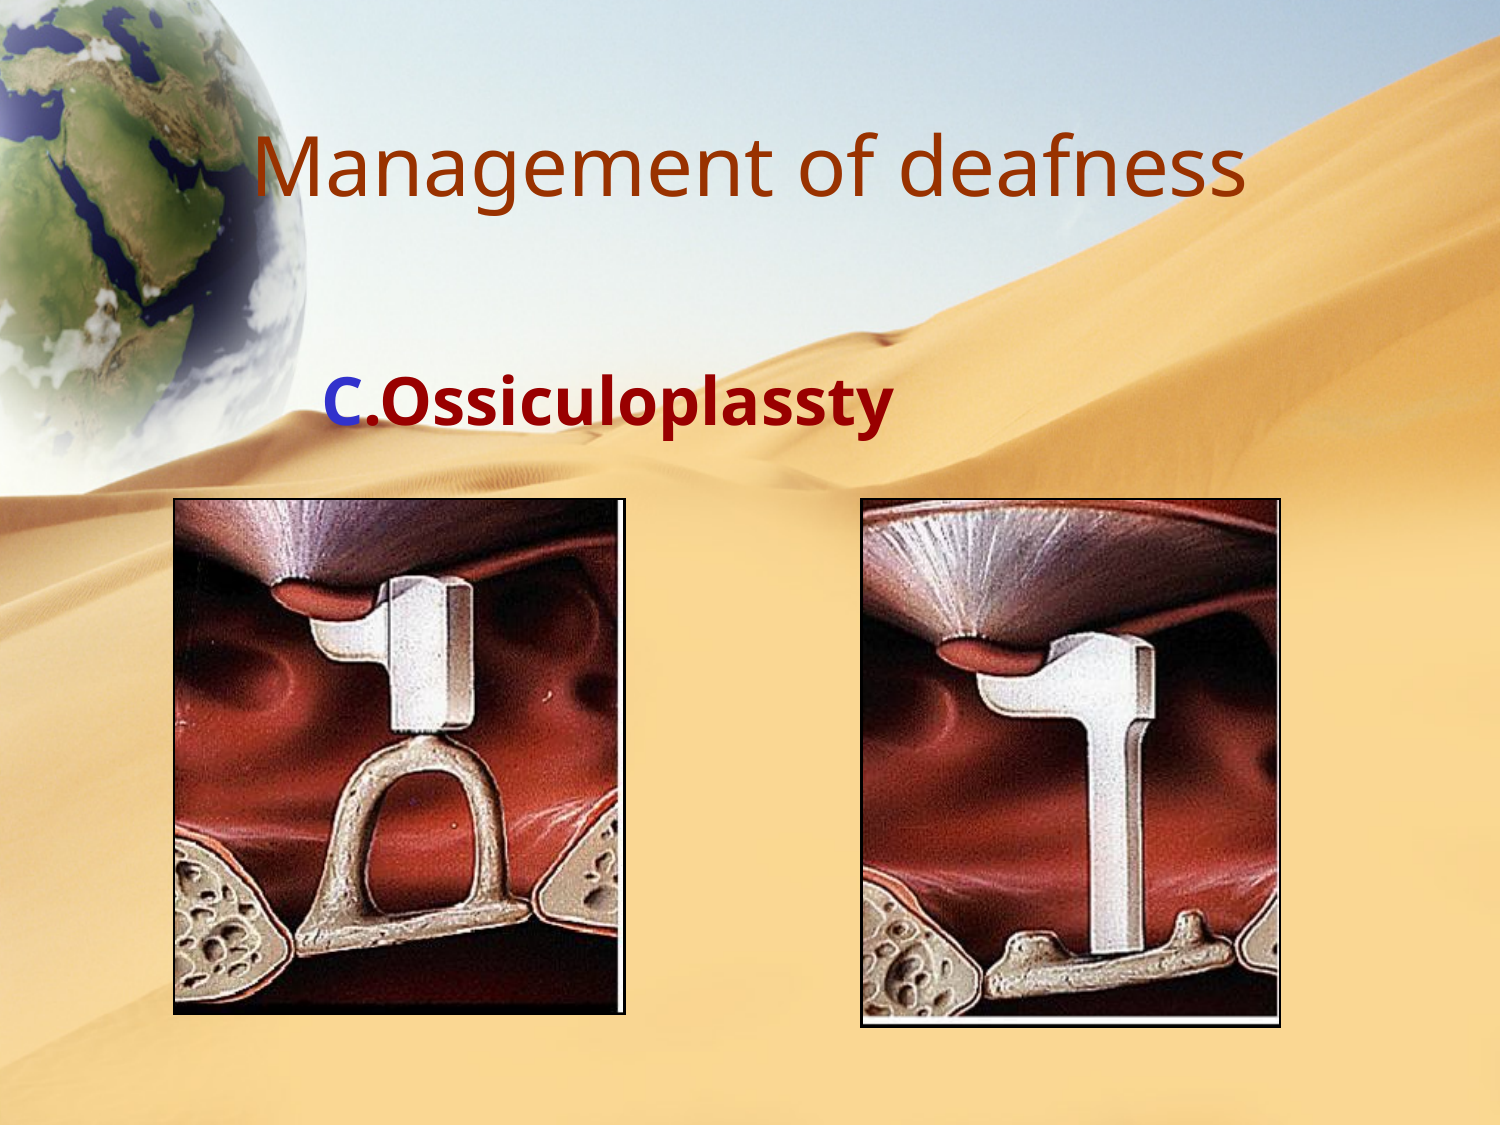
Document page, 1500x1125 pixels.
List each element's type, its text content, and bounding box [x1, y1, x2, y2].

picture [0, 0, 1500, 1125]
text_box C.Ossiculoplassty [249, 337, 1450, 1063]
text_box Management of deafness [112, 99, 1388, 288]
